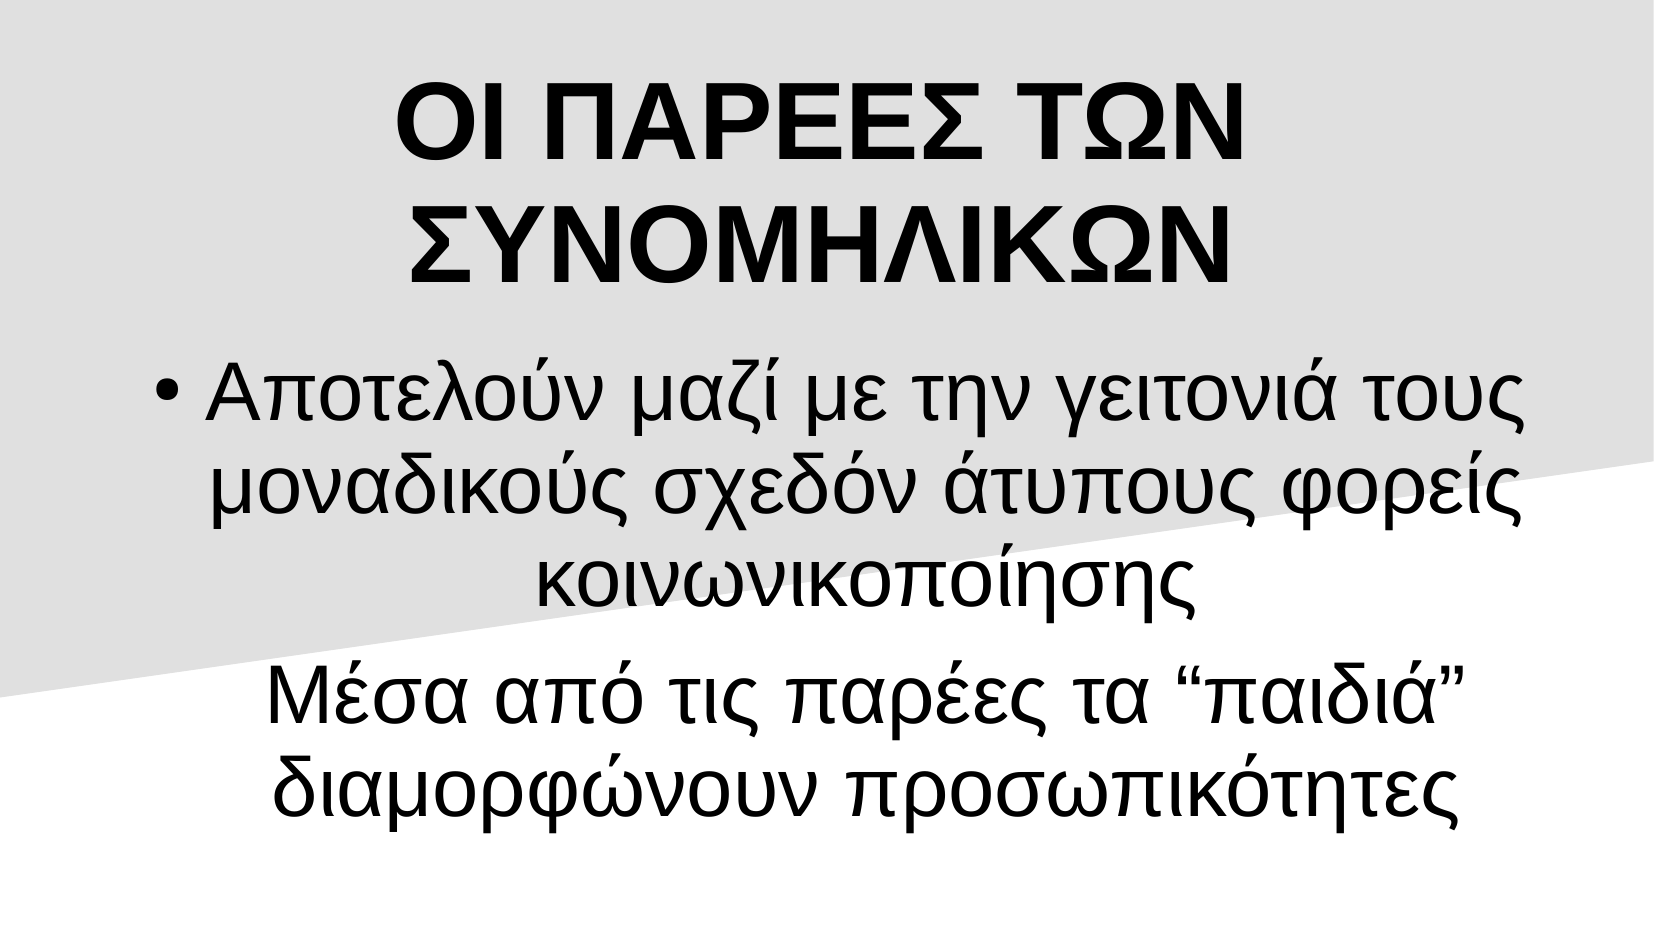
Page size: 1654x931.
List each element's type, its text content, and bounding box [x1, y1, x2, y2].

title ΟΙ ΠΑΡΕΕΣ ΤΩΝ ΣΥΝΟΜΗΛΙΚΩΝ [83, 60, 1561, 307]
list Αποτελούν μαζί με την γειτονιά τους μοναδικούς σχεδόν άτυπους φορείς κοινωνικοποίησης Μέσα από τις παρέες τα “παιδιά” διαμορφώνουν προσωπικότητες [86, 345, 1576, 885]
